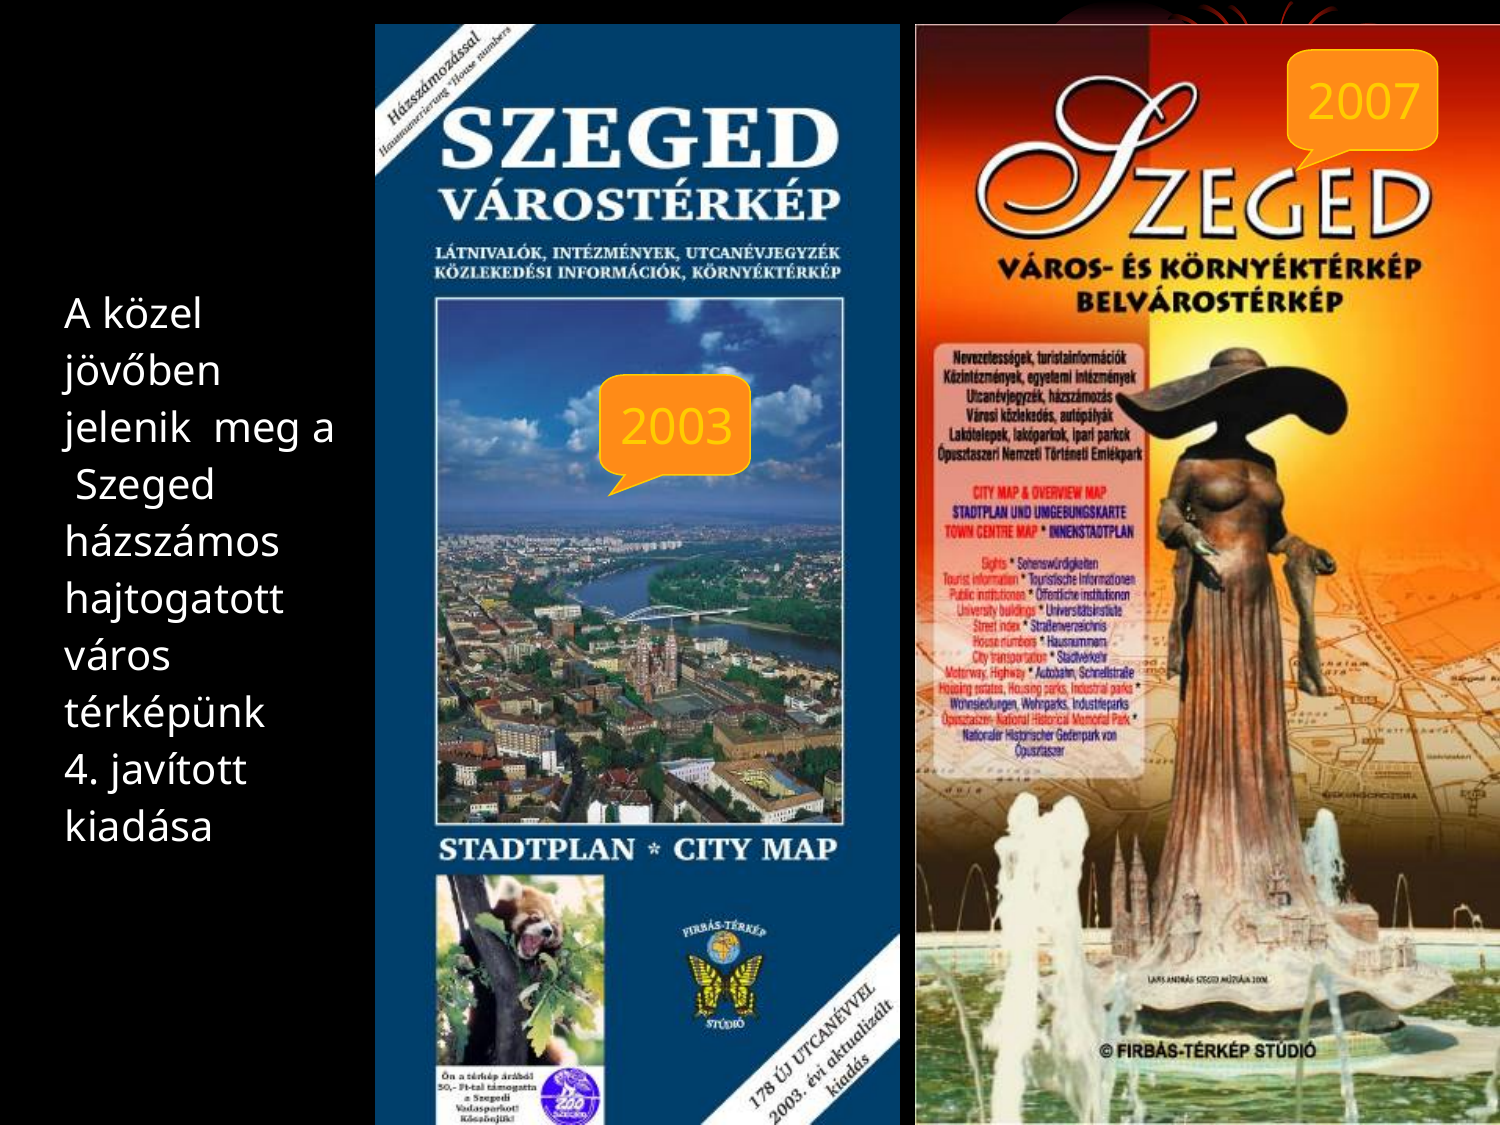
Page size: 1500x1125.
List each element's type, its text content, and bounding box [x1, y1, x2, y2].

title A közel­jövőben jelenik meg a Szeged házszámos hajtogatott város­térképünk 4. javított kiadása [50, 37, 355, 1101]
picture [915, 24, 1500, 1125]
picture [375, 24, 900, 1125]
text_box 2003 [600, 374, 751, 495]
text_box 2007 [1287, 49, 1438, 170]
